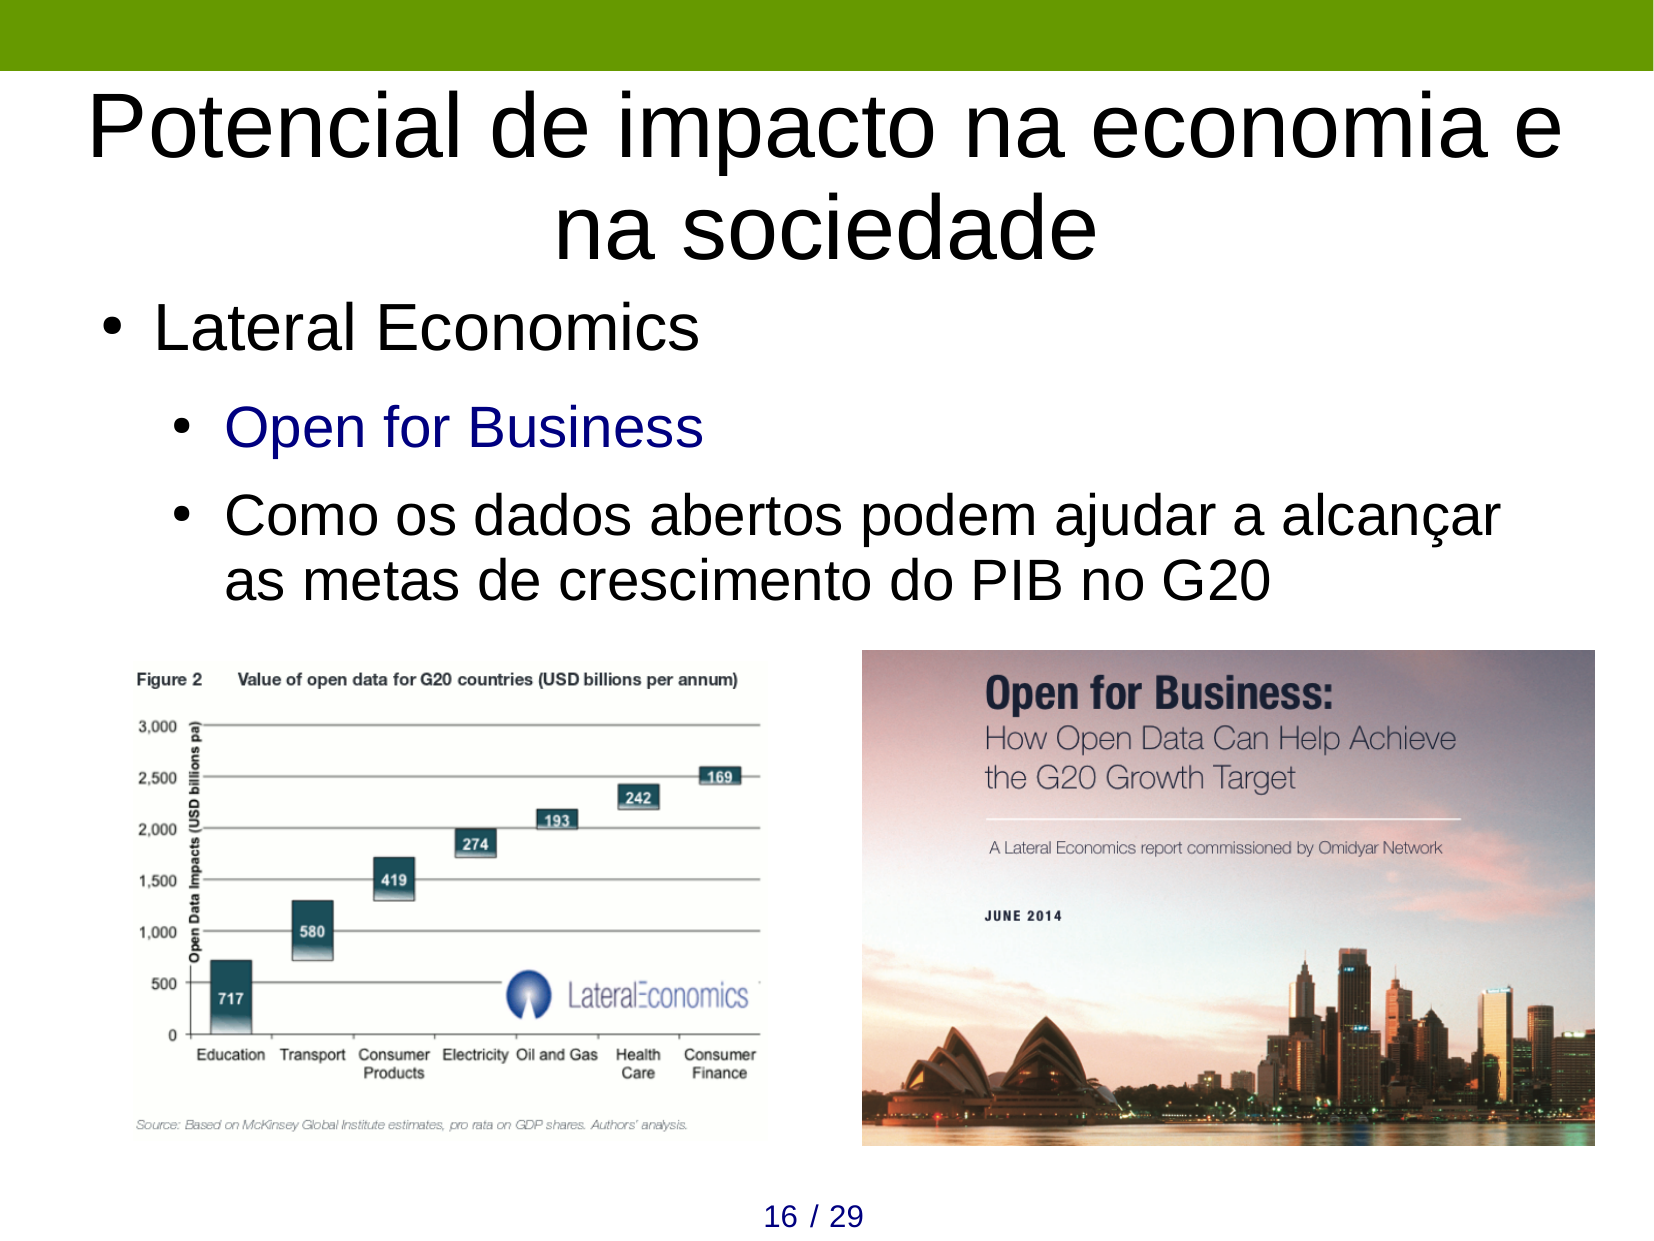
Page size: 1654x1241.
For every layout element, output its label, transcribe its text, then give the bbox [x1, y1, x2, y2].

picture [133, 661, 768, 1141]
text_box 29 [851, 1191, 920, 1241]
text_box <número> [640, 1191, 779, 1241]
title Potencial de impacto na economia e na sociedade [82, 73, 1571, 281]
picture [862, 650, 1595, 1146]
title / [779, 1191, 851, 1241]
list Lateral Economics Open for Business Como os dados abertos podem ajudar a alcançar as metas de crescimento do PIB no G20 [82, 290, 1571, 1010]
